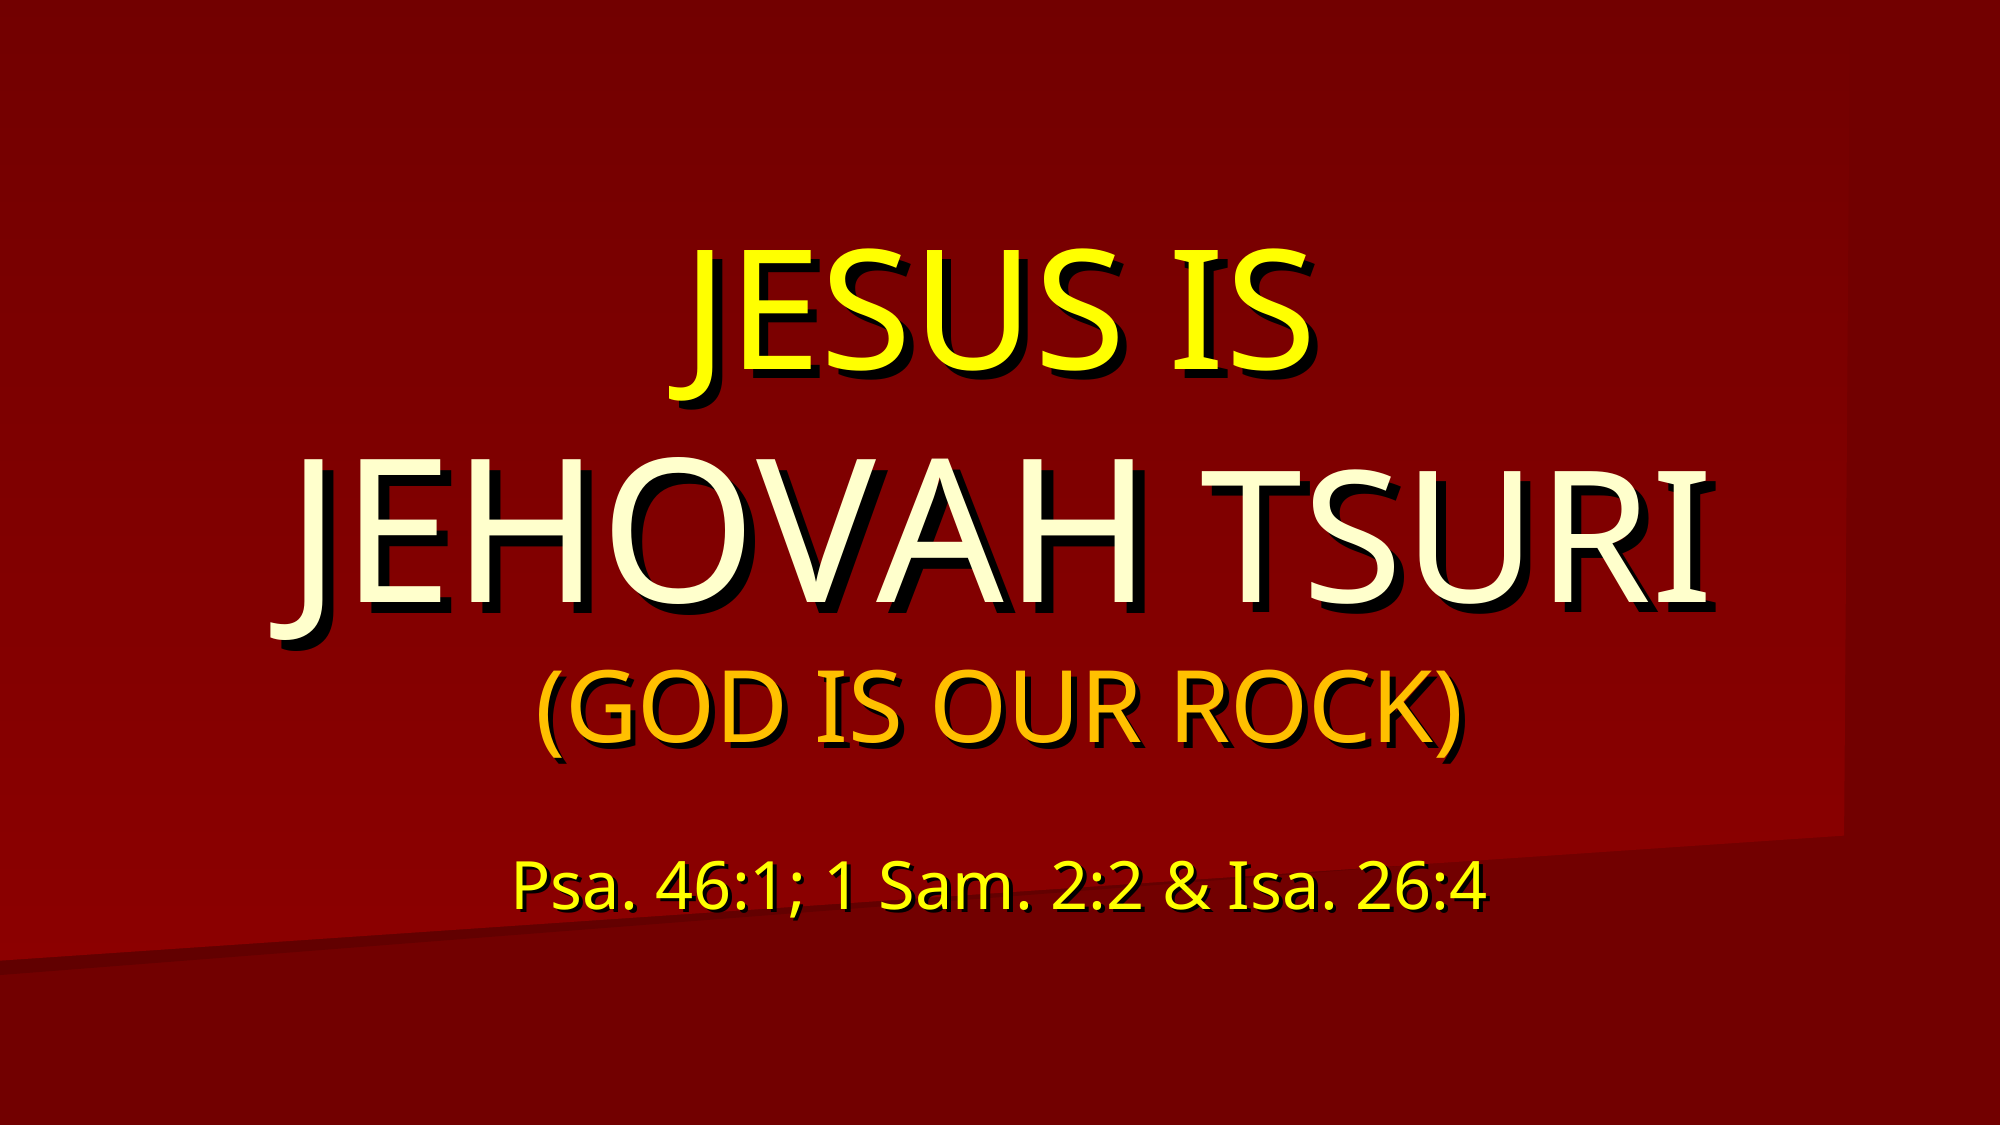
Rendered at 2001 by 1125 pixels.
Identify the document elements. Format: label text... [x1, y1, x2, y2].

title JESUS IS JEHOVAH TSURI (GOD IS OUR ROCK) Psa. 46:1; 1 Sam. 2:2 & Isa. 26:4 [0, 0, 2000, 1125]
